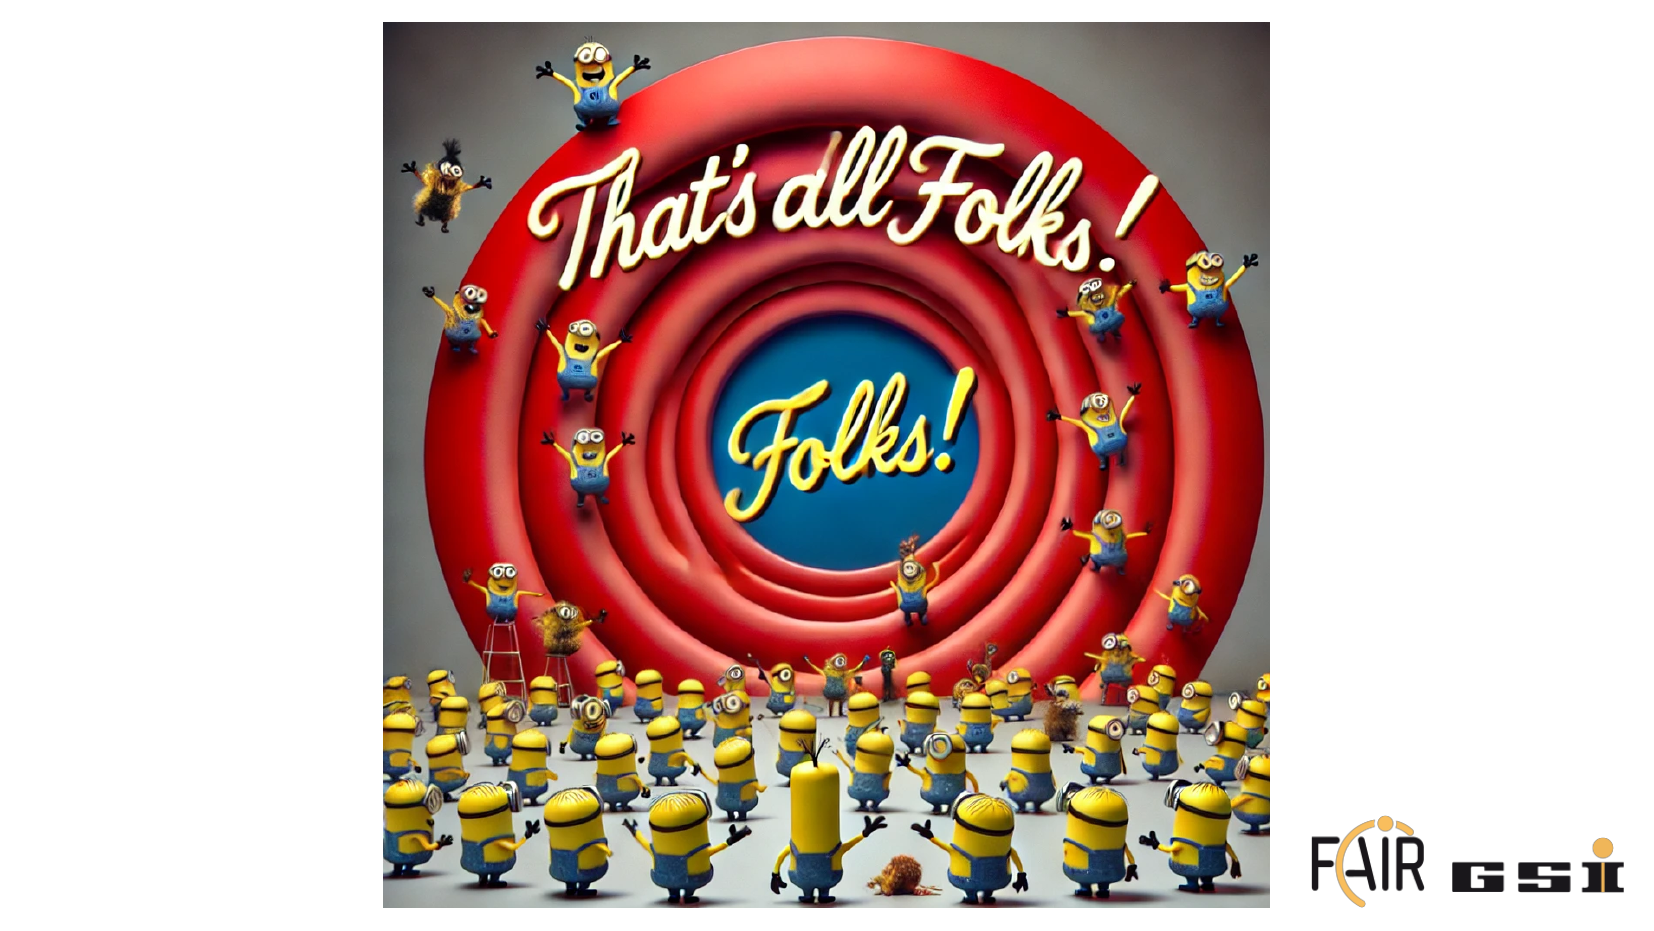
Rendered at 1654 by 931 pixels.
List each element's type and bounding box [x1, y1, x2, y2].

picture [1311, 814, 1426, 910]
picture [383, 22, 1270, 908]
picture [1451, 836, 1626, 895]
